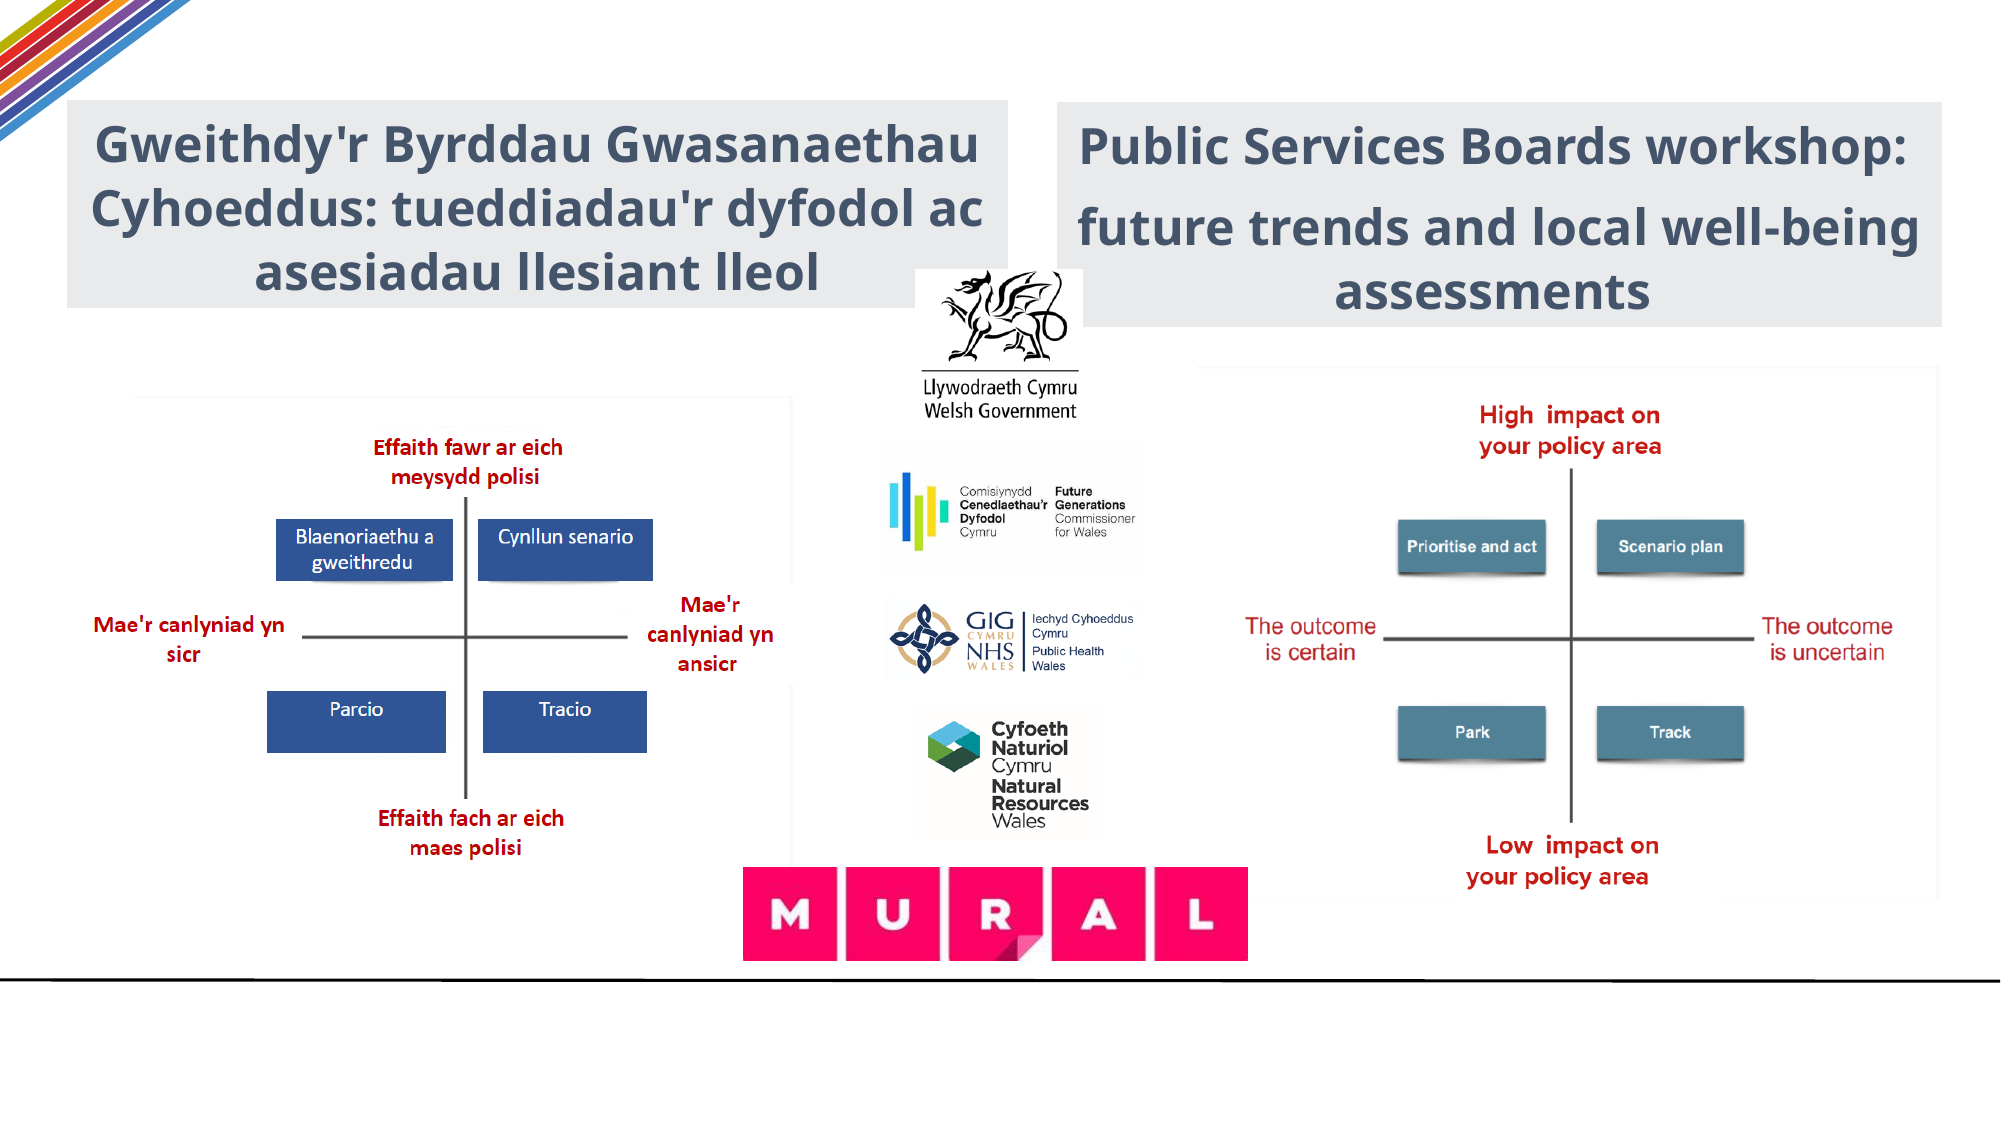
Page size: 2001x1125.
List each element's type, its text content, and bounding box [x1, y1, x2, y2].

text_box Gweithdy'r Byrddau Gwasanaethau Cyhoeddus: tueddiadau'r dyfodol ac asesiadau llesiant lleol [67, 100, 1008, 308]
text_box Public Services Boards workshop: future trends and local well-being assessments [1057, 102, 1942, 327]
picture [70, 366, 1940, 961]
picture [915, 708, 1101, 840]
picture [879, 444, 1145, 577]
picture [885, 598, 1139, 681]
picture [915, 269, 1083, 422]
